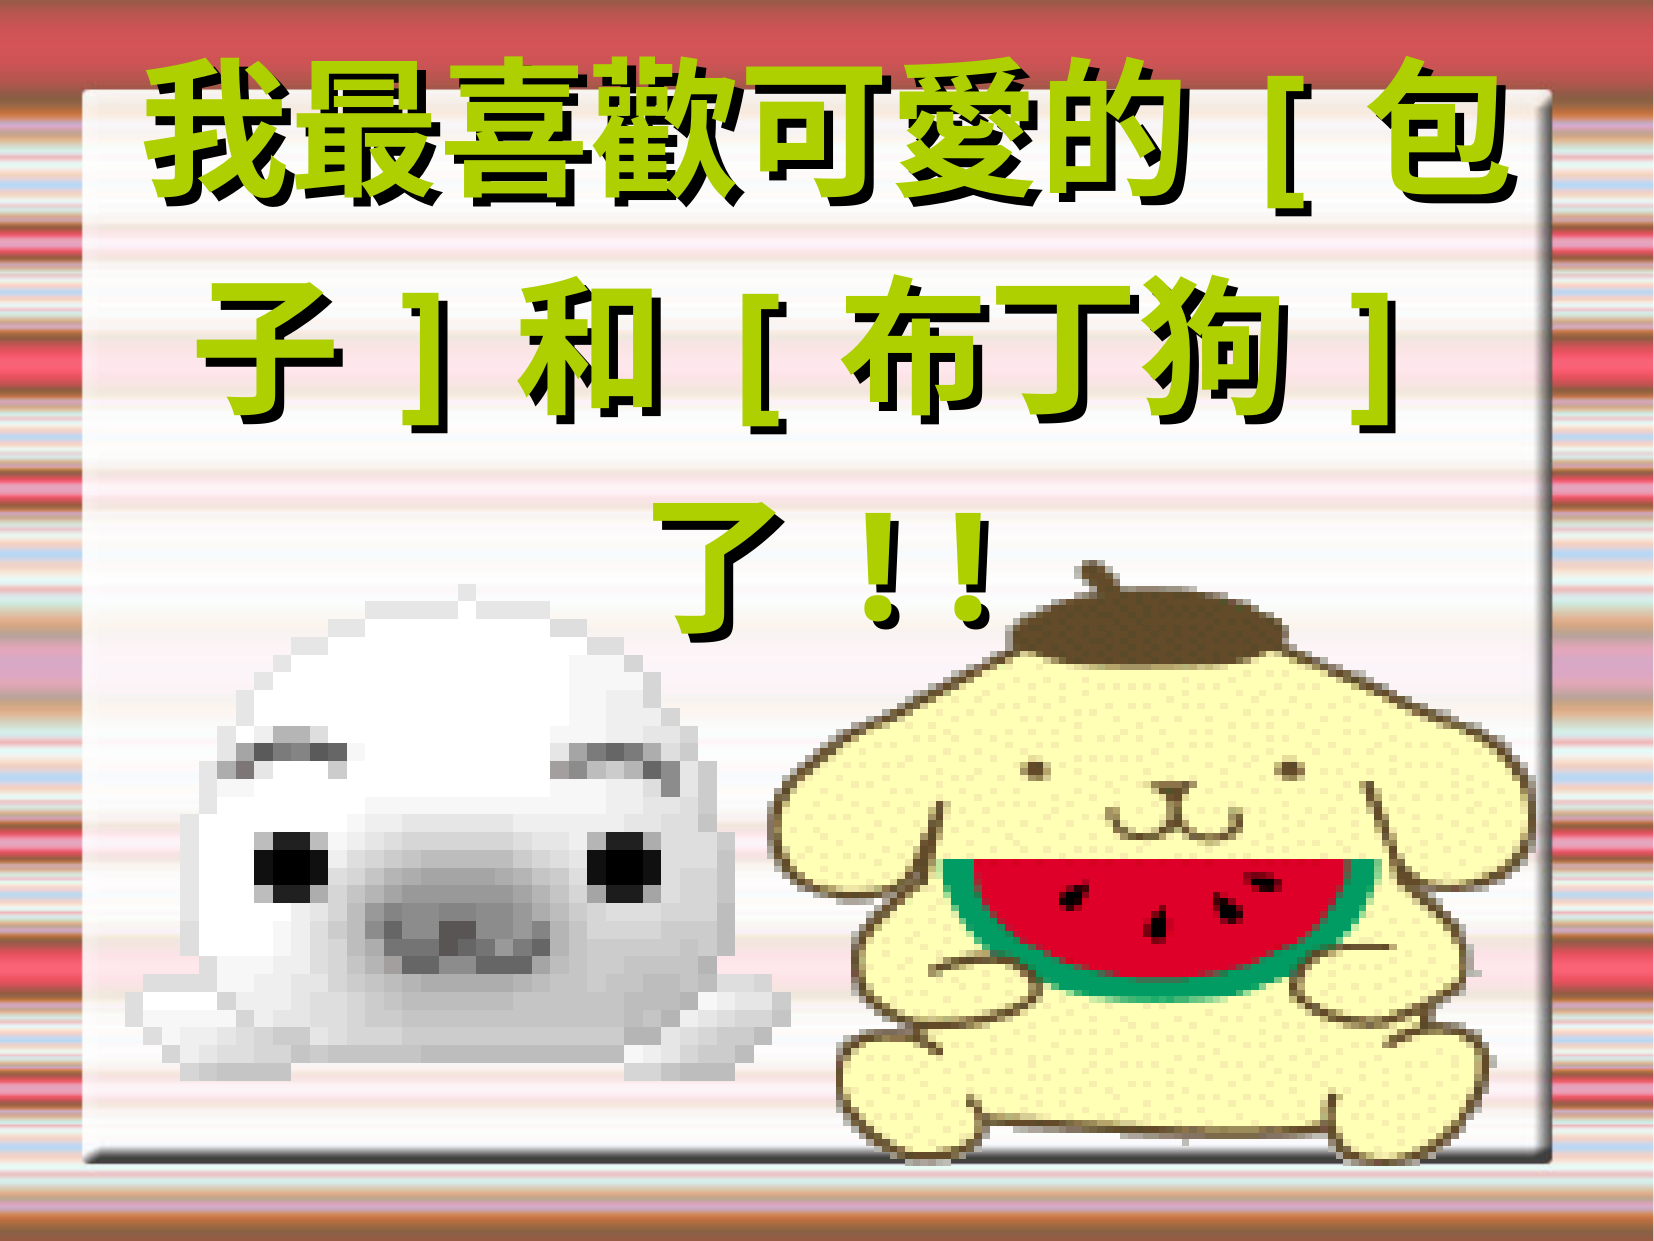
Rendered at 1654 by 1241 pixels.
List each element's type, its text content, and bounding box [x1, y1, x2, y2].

picture [0, 379, 1654, 1241]
text_box 我最喜歡可愛的[包子]和[布丁狗]了!! [0, 3, 1654, 379]
picture [939, 379, 955, 385]
